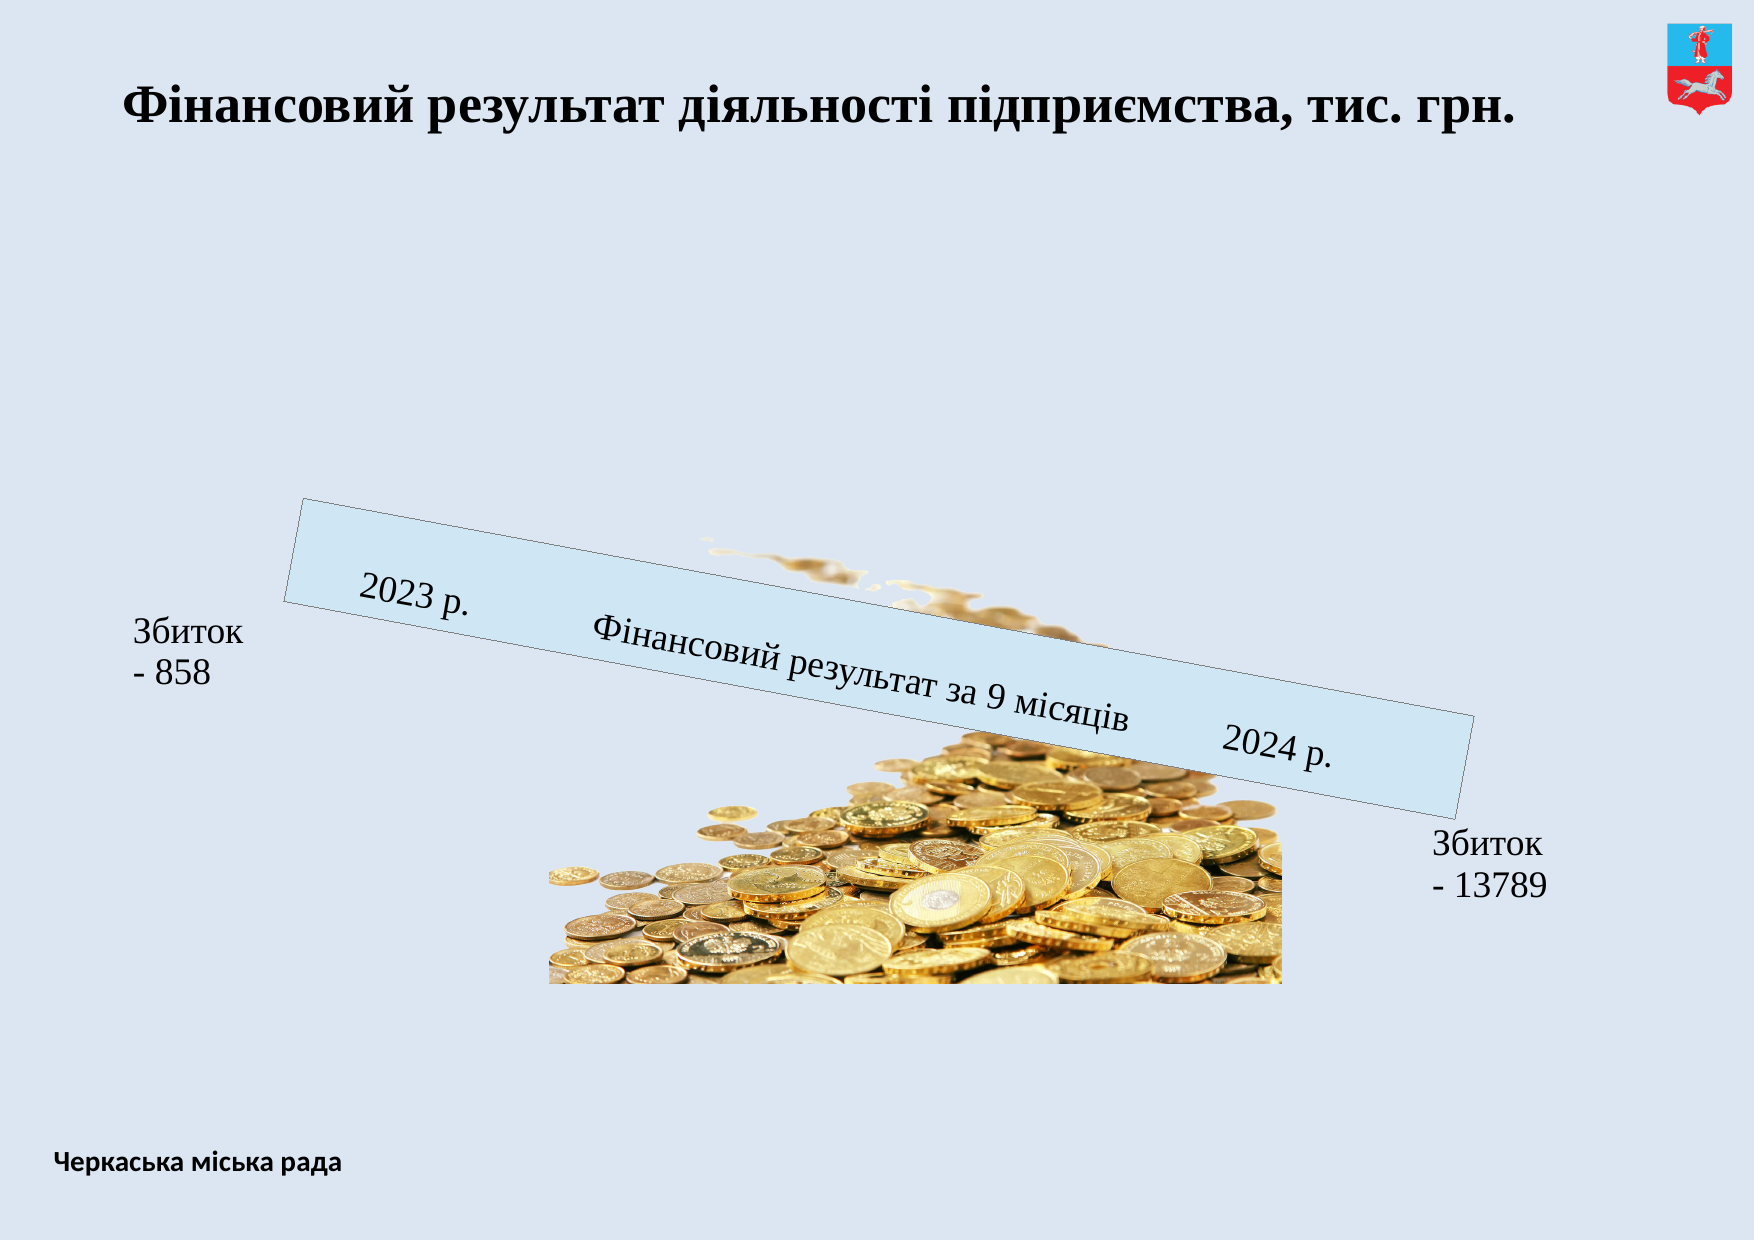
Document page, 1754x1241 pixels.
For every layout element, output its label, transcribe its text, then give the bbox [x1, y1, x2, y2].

text_box Черкаська міська рада [39, 1135, 412, 1185]
text_box Фінансовий результат діяльності підприємства, тис. грн. [107, 66, 1678, 142]
picture [549, 525, 1282, 676]
text_box Збиток - 13789 [1417, 814, 1607, 955]
picture [1664, 21, 1734, 117]
text_box 2023 р. Фінансовий результат за 9 місяців 2024 р. [341, 513, 1371, 789]
text_box [283, 498, 1475, 820]
text_box Збиток - 858 [118, 602, 284, 709]
picture [549, 651, 1282, 984]
